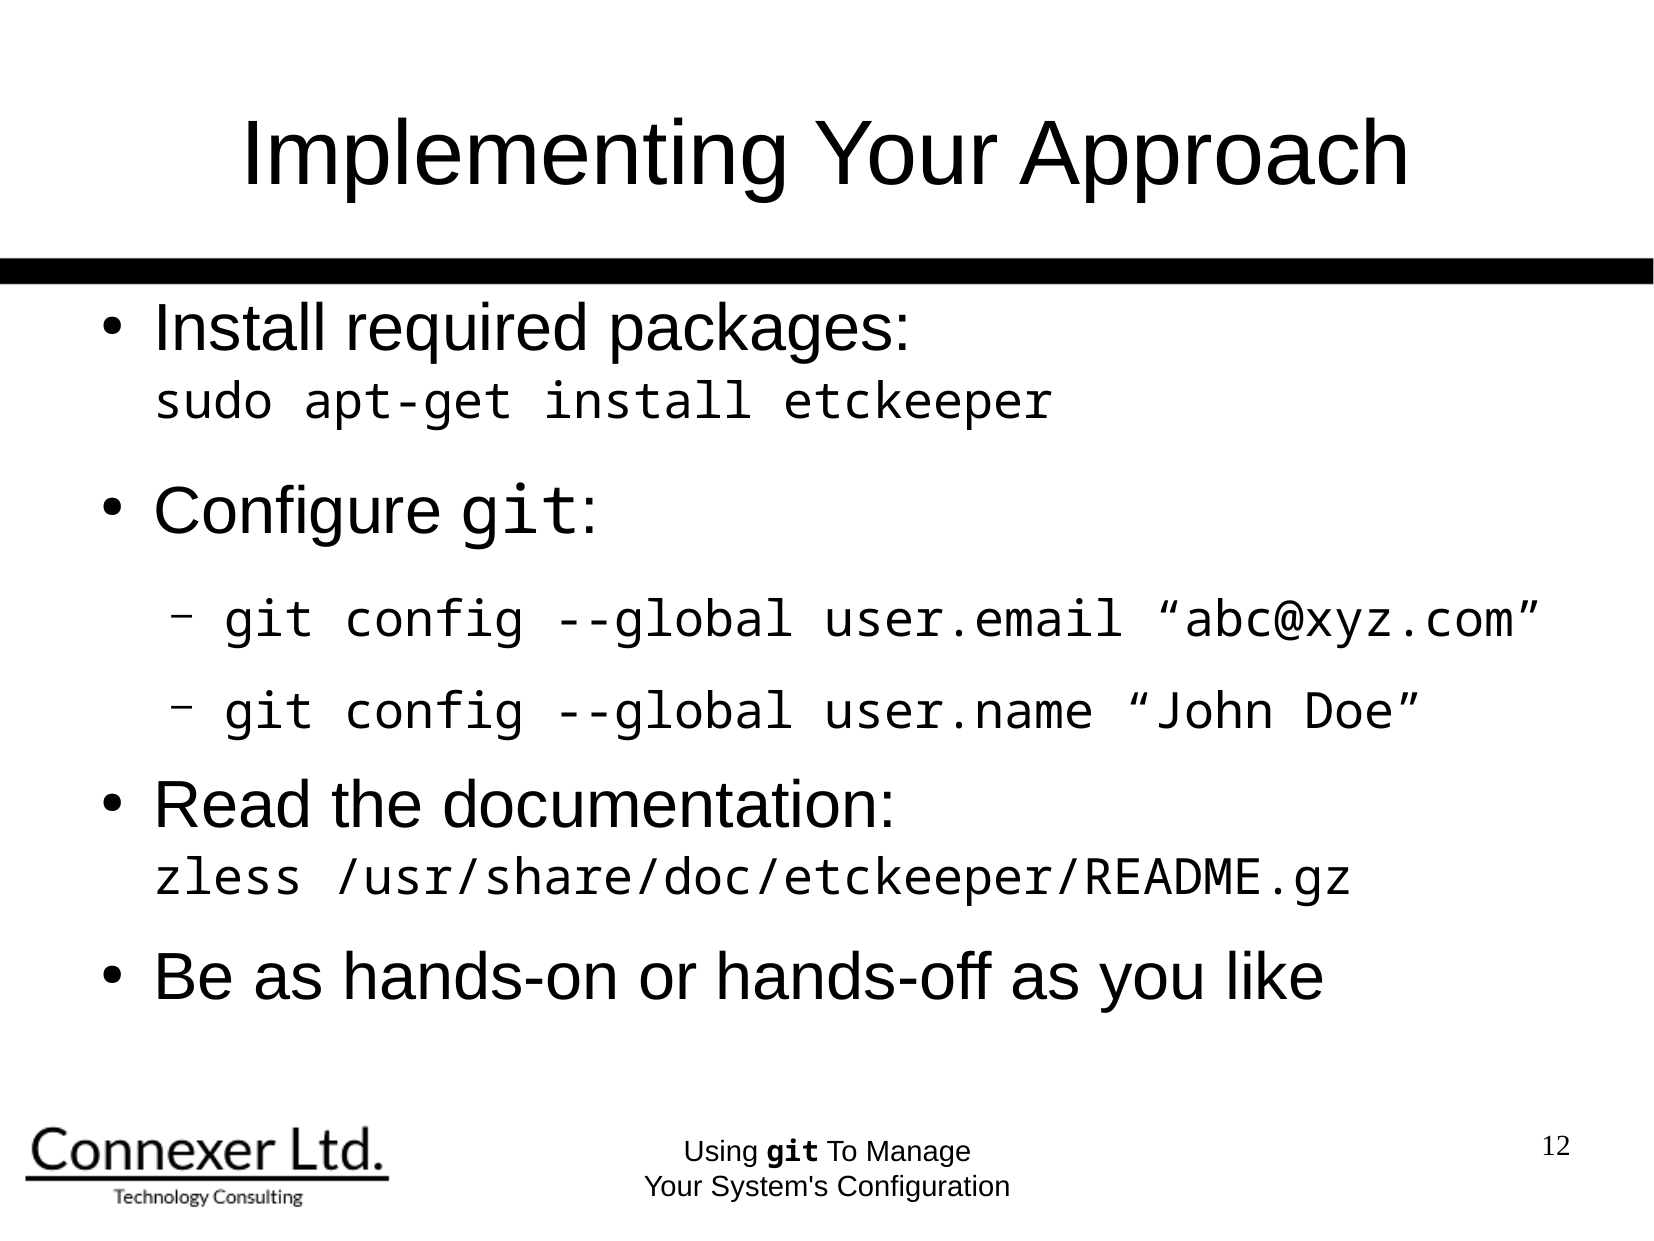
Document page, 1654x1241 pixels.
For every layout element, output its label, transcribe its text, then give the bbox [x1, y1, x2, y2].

title Implementing Your Approach [82, 49, 1571, 257]
picture [0, 0, 1654, 1241]
list Install required packages: sudo apt-get install etckeeper Configure git: git config --global user.email “abc@xyz.com” git config --global user.name “John Doe” Read the documentation: zless /usr/share/doc/etckeeper/README.gz Be as hands-on or hands-off as you like [82, 290, 1561, 1126]
